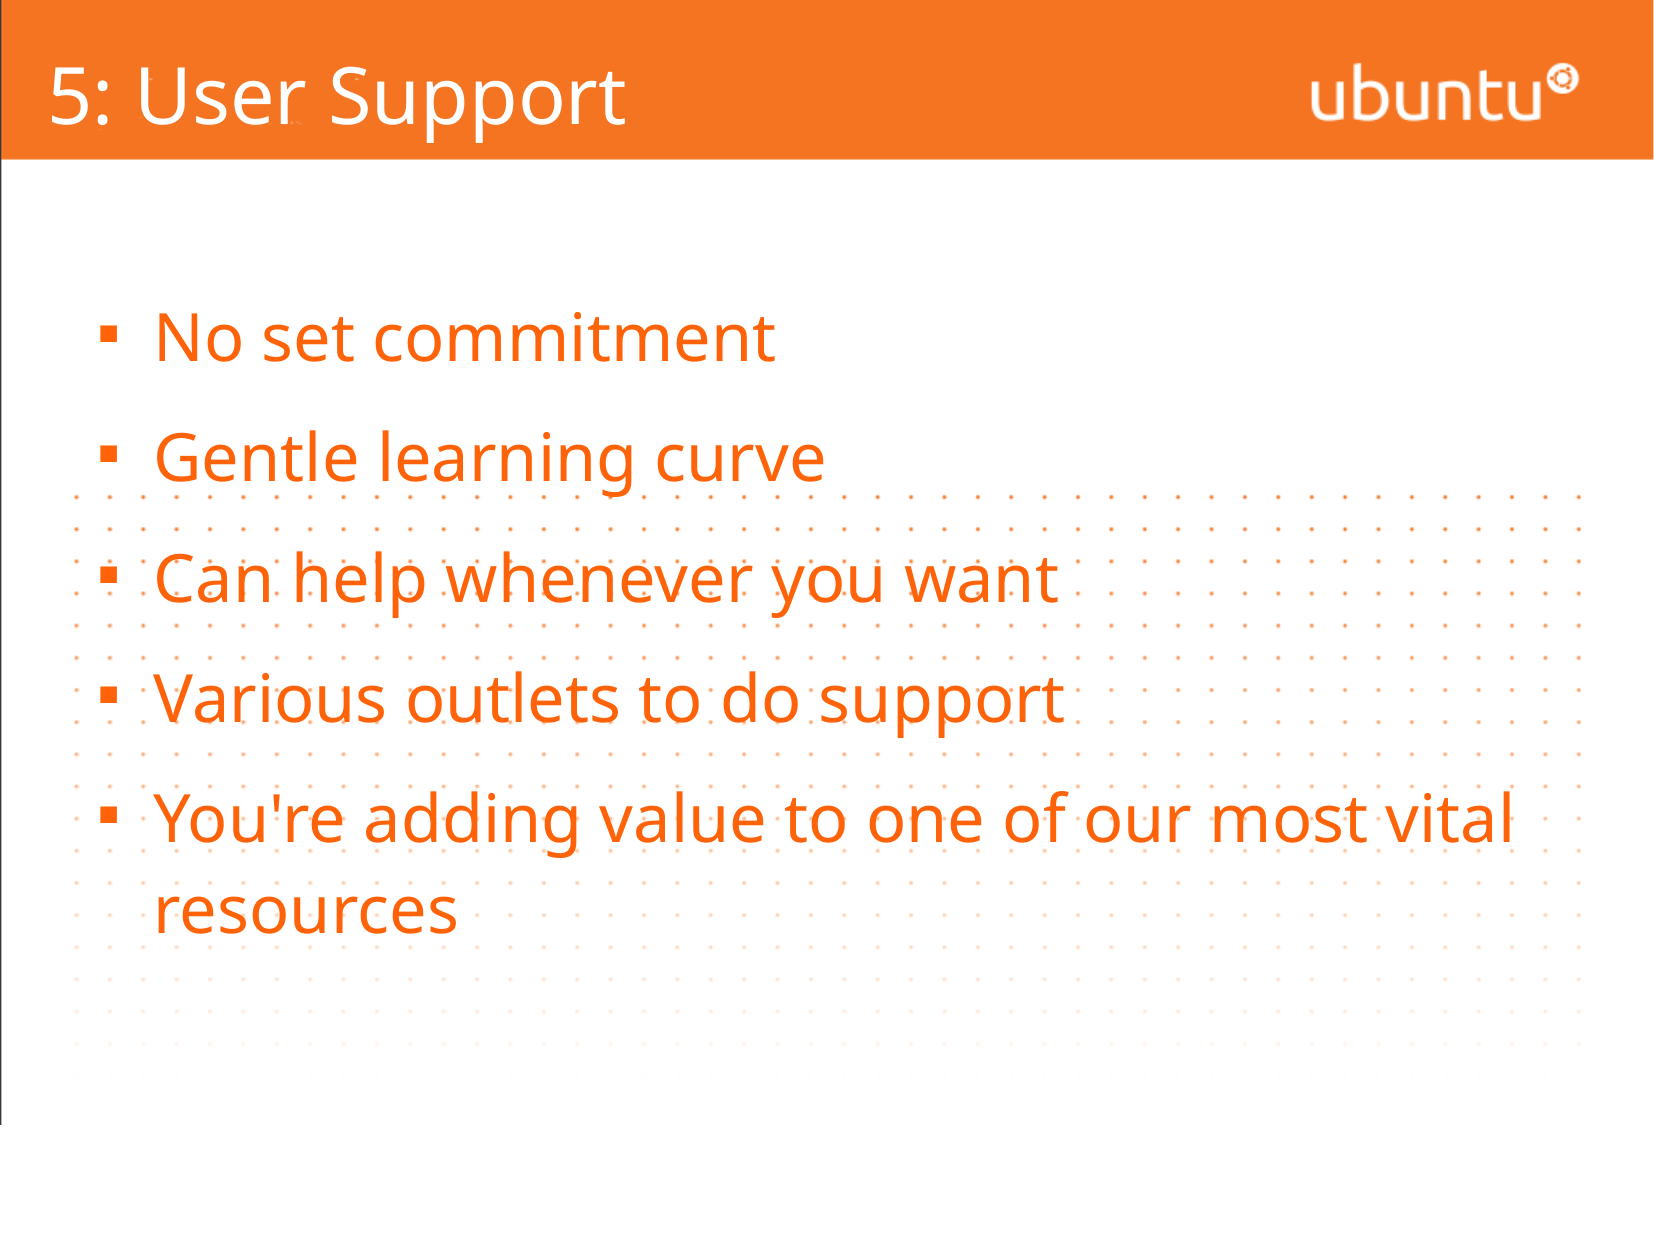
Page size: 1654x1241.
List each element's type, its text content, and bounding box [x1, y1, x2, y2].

picture [0, 0, 1654, 1125]
list No set commitment Gentle learning curve Can help whenever you want Various outlets to do support You're adding value to one of our most vital resources [82, 290, 1571, 1010]
title 5: User Support [47, 29, 1276, 158]
